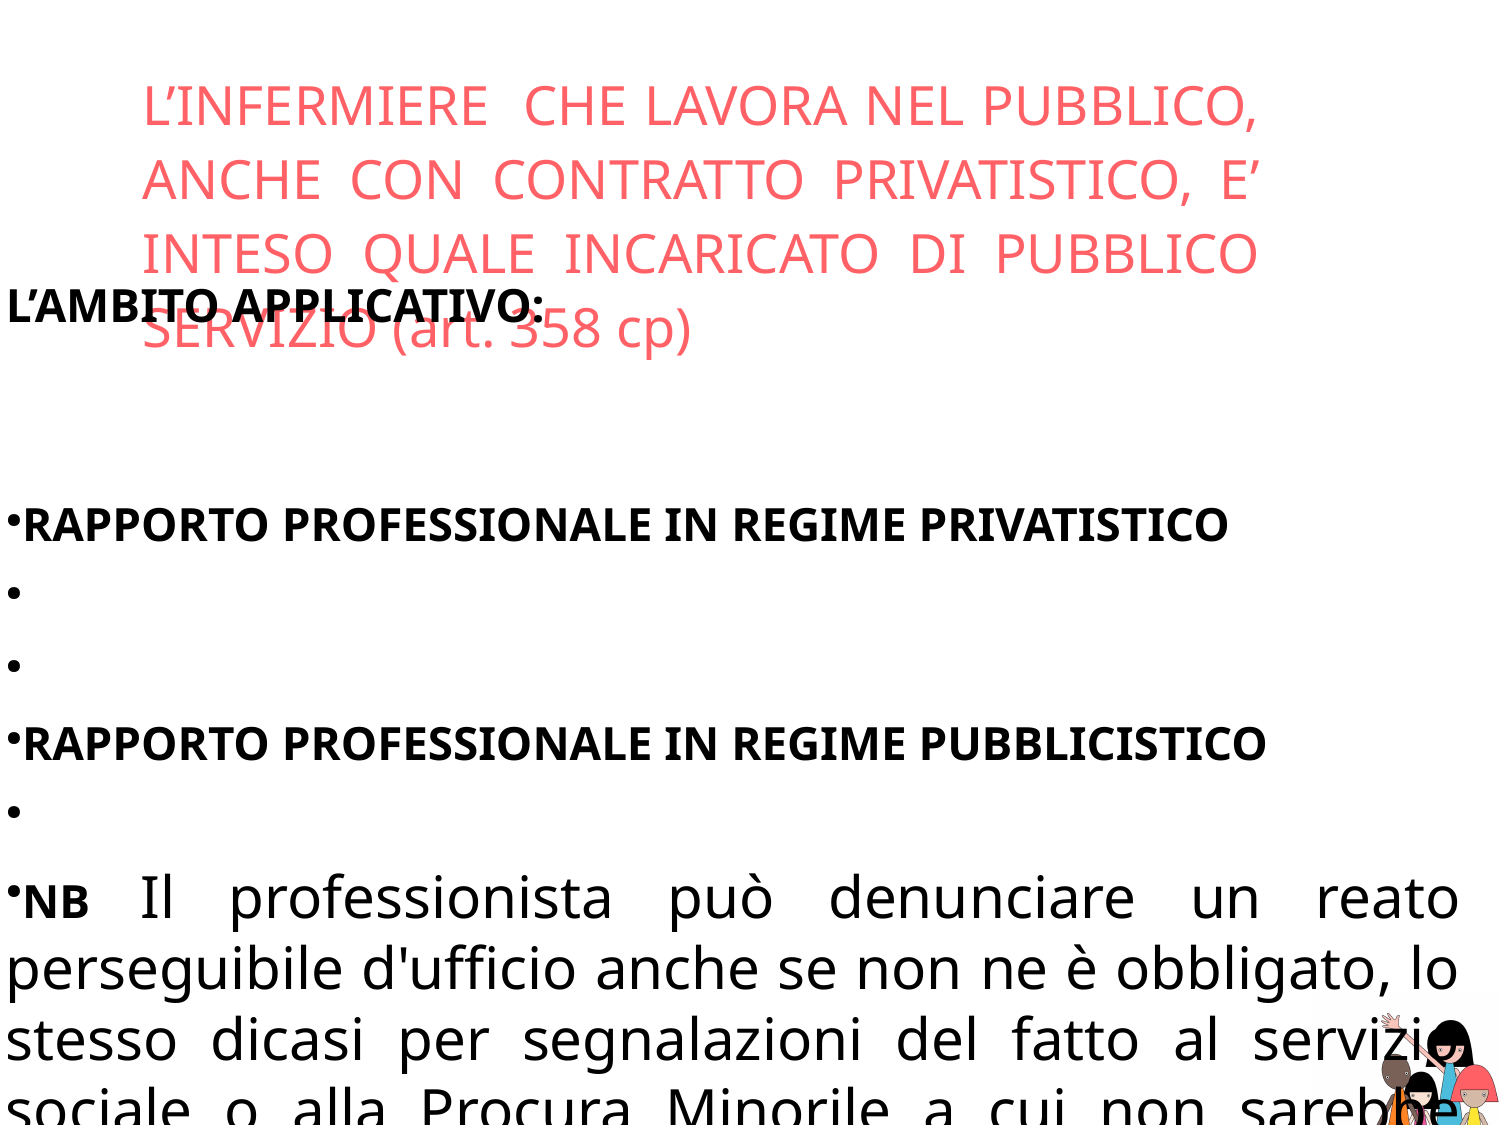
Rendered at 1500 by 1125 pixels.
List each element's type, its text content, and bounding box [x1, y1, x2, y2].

text_box L’INFERMIERE CHE LAVORA NEL PUBBLICO, ANCHE CON CONTRATTO PRIVATISTICO, E’ INTESO QUALE INCARICATO DI PUBBLICO SERVIZIO (art. 358 cp) [127, 59, 1422, 270]
text_box L’AMBITO APPLICATIVO: RAPPORTO PROFESSIONALE IN REGIME PRIVATISTICO RAPPORTO PROFESSIONALE IN REGIME PUBBLICISTICO NB Il professionista può denunciare un reato perseguibile d'ufficio anche se non ne è obbligato, lo stesso dicasi per segnalazioni del fatto al servizio sociale o alla Procura Minorile a cui non sarebbe necessariamente tenuto [0, 270, 1489, 1125]
